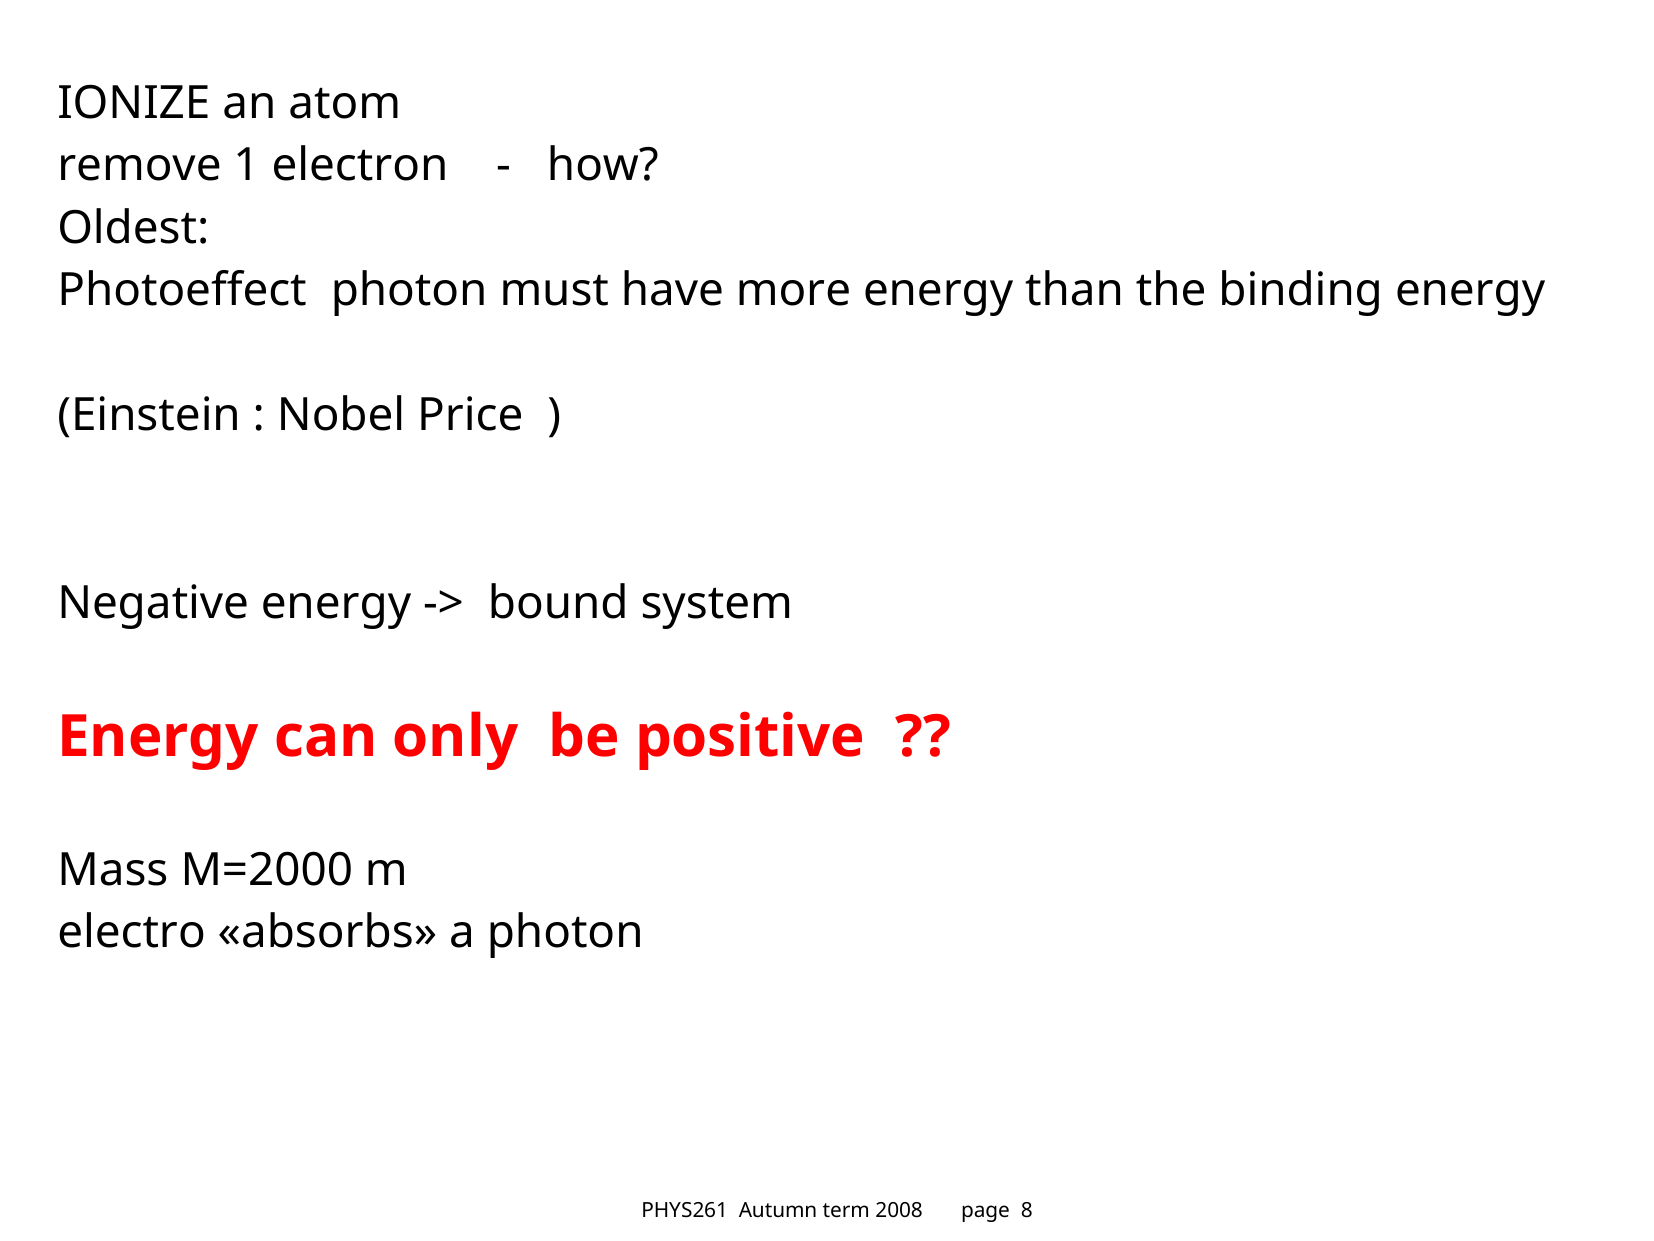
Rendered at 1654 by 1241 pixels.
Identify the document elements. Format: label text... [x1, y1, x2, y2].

text_box IONIZE an atom remove 1 electron - how? Oldest: Photoeffect photon must have more energy than the binding energy (Einstein : Nobel Price ) Negative energy -> bound system Energy can only be positive ?? Mass M=2000 m electro «absorbs» a photon [42, 21, 1621, 1106]
